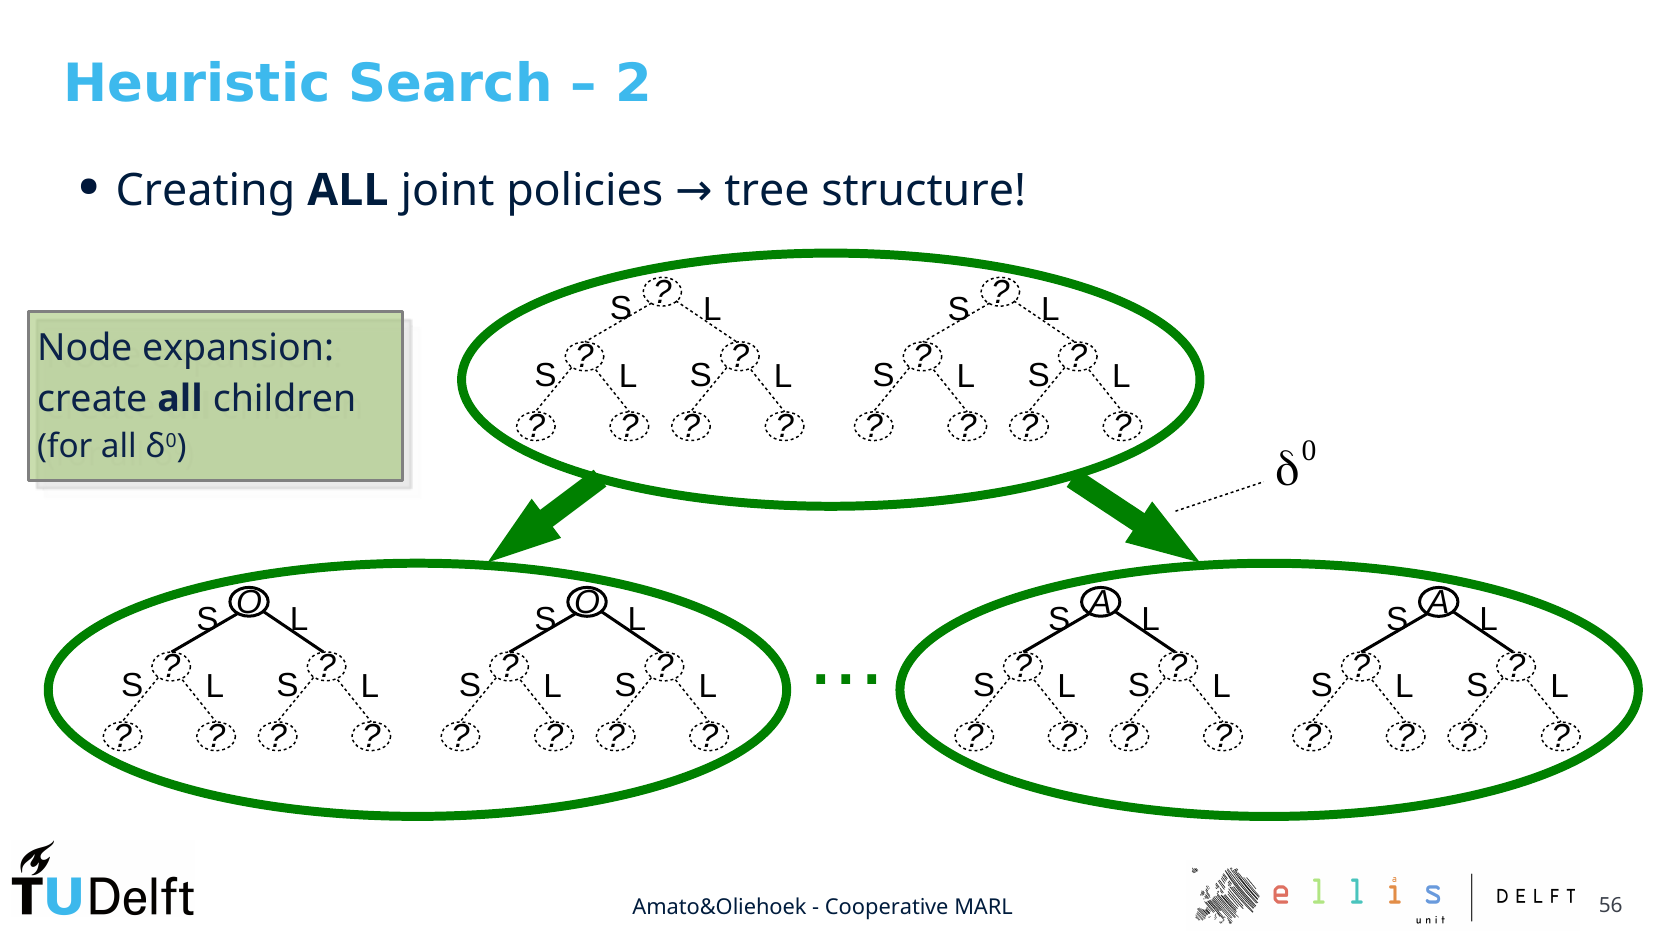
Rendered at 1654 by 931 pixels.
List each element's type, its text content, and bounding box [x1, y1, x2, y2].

text_box ... [793, 593, 906, 712]
text_box S [1452, 654, 1481, 716]
text_box ? [534, 721, 574, 751]
text_box L [278, 588, 305, 650]
text_box ? [1203, 721, 1243, 751]
text_box ? [196, 721, 236, 751]
text_box L [1201, 655, 1228, 717]
text_box L [608, 345, 634, 407]
text_box S [600, 654, 630, 716]
chart [1269, 434, 1324, 489]
list Creating ALL joint policies → tree structure! [467, 258, 1195, 501]
title Heuristic Search – 2 [63, 12, 1571, 112]
text_box A [1081, 587, 1120, 617]
text_box S [521, 344, 550, 406]
text_box ? [307, 651, 346, 681]
text_box ? [765, 411, 804, 441]
picture [11, 840, 195, 917]
text_box ? [1541, 722, 1581, 751]
text_box ? [352, 721, 391, 751]
text_box ? [258, 721, 297, 751]
text_box S [520, 588, 550, 649]
text_box ? [1110, 721, 1149, 751]
text_box L [1468, 589, 1495, 650]
text_box A [63, 320, 410, 487]
text_box ? [489, 652, 529, 681]
picture [1186, 860, 1580, 931]
text_box L [687, 655, 714, 717]
text_box L [616, 588, 643, 650]
text_box ? [1341, 652, 1381, 681]
text_box S [1372, 588, 1401, 649]
text_box ? [643, 277, 682, 307]
list Creating ALL joint policies → tree structure! [63, 733, 132, 776]
text_box L [349, 655, 376, 717]
text_box S [1297, 654, 1326, 716]
text_box S [107, 654, 136, 716]
text_box L [1101, 345, 1127, 407]
text_box ? [151, 652, 191, 681]
text_box S [959, 654, 988, 716]
text_box ? [981, 277, 1020, 307]
list Creating ALL joint policies → tree structure! [63, 161, 1571, 646]
text_box L [1384, 655, 1410, 717]
text_box ? [955, 721, 994, 751]
text_box ? [1386, 721, 1426, 751]
text_box ? [1292, 721, 1332, 751]
text_box ? [596, 721, 635, 751]
text_box L [763, 345, 789, 407]
text_box S [445, 654, 474, 716]
text_box O [567, 587, 607, 617]
text_box ? [1048, 721, 1088, 751]
text_box ? [903, 341, 942, 371]
text_box S [183, 590, 212, 649]
text_box S [262, 654, 291, 716]
text_box ? [1159, 651, 1198, 681]
text_box L [692, 278, 718, 340]
text_box ? [516, 411, 556, 441]
text_box ? [1448, 722, 1487, 751]
text_box L [945, 345, 972, 407]
text_box A [1434, 592, 1443, 604]
text_box ? [1003, 652, 1043, 681]
text_box ? [948, 411, 987, 441]
text_box ? [610, 411, 649, 441]
text_box ? [1103, 411, 1142, 441]
list Creating ALL joint policies → tree structure! [906, 568, 1571, 776]
text_box ? [103, 721, 142, 751]
text_box S [676, 344, 705, 406]
text_box ? [671, 411, 711, 441]
text_box ? [645, 652, 684, 681]
text_box ? [1058, 341, 1098, 371]
text_box A [1096, 592, 1105, 604]
text_box S [934, 277, 963, 339]
text_box ? [565, 341, 604, 371]
text_box L [194, 655, 221, 717]
text_box S [596, 280, 625, 339]
text_box S [1034, 590, 1063, 649]
text_box ? [689, 721, 729, 751]
text_box O [229, 587, 269, 617]
text_box S [858, 344, 888, 406]
text_box S [1114, 654, 1143, 716]
text_box Node expansion: create all children (for all δ0) [28, 311, 403, 481]
text_box L [1030, 278, 1056, 340]
text_box L [532, 655, 559, 717]
text_box ? [854, 411, 893, 441]
text_box ? [1009, 411, 1049, 441]
text_box S [1014, 344, 1043, 406]
text_box A [1419, 587, 1458, 617]
text_box L [1130, 588, 1157, 650]
list Creating ALL joint policies → tree structure! [495, 482, 1190, 776]
text_box ? [720, 341, 760, 371]
text_box ? [1496, 652, 1536, 681]
text_box ? [441, 721, 480, 751]
text_box L [1046, 655, 1073, 717]
text_box L [1539, 655, 1566, 717]
list Creating ALL joint policies → tree structure! [63, 568, 782, 776]
